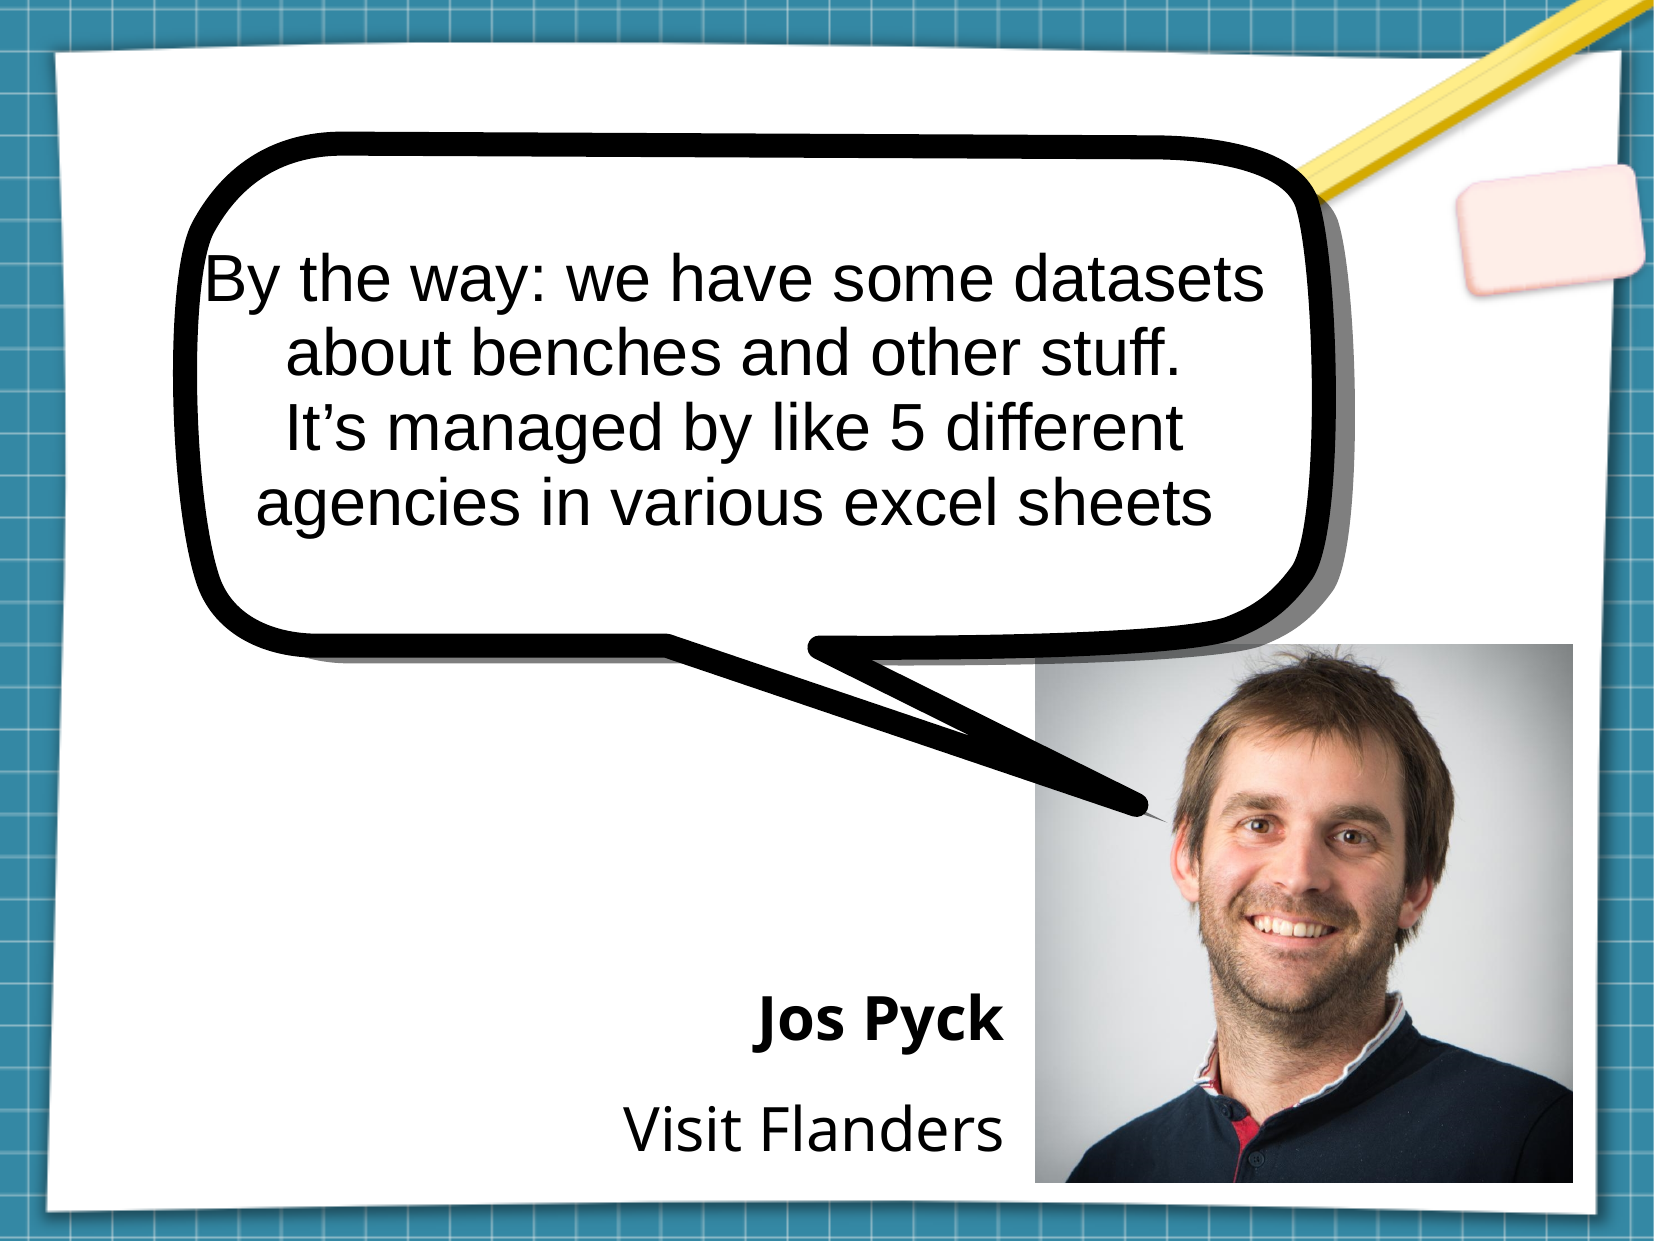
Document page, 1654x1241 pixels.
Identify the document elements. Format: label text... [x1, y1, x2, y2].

title By the way: we have some datasets about benches and other stuff. It’s managed by like 5 different agencies in various excel sheets [195, 161, 1276, 619]
list Jos Pyck Visit Flanders [82, 975, 1006, 1171]
picture [0, 0, 1654, 1241]
